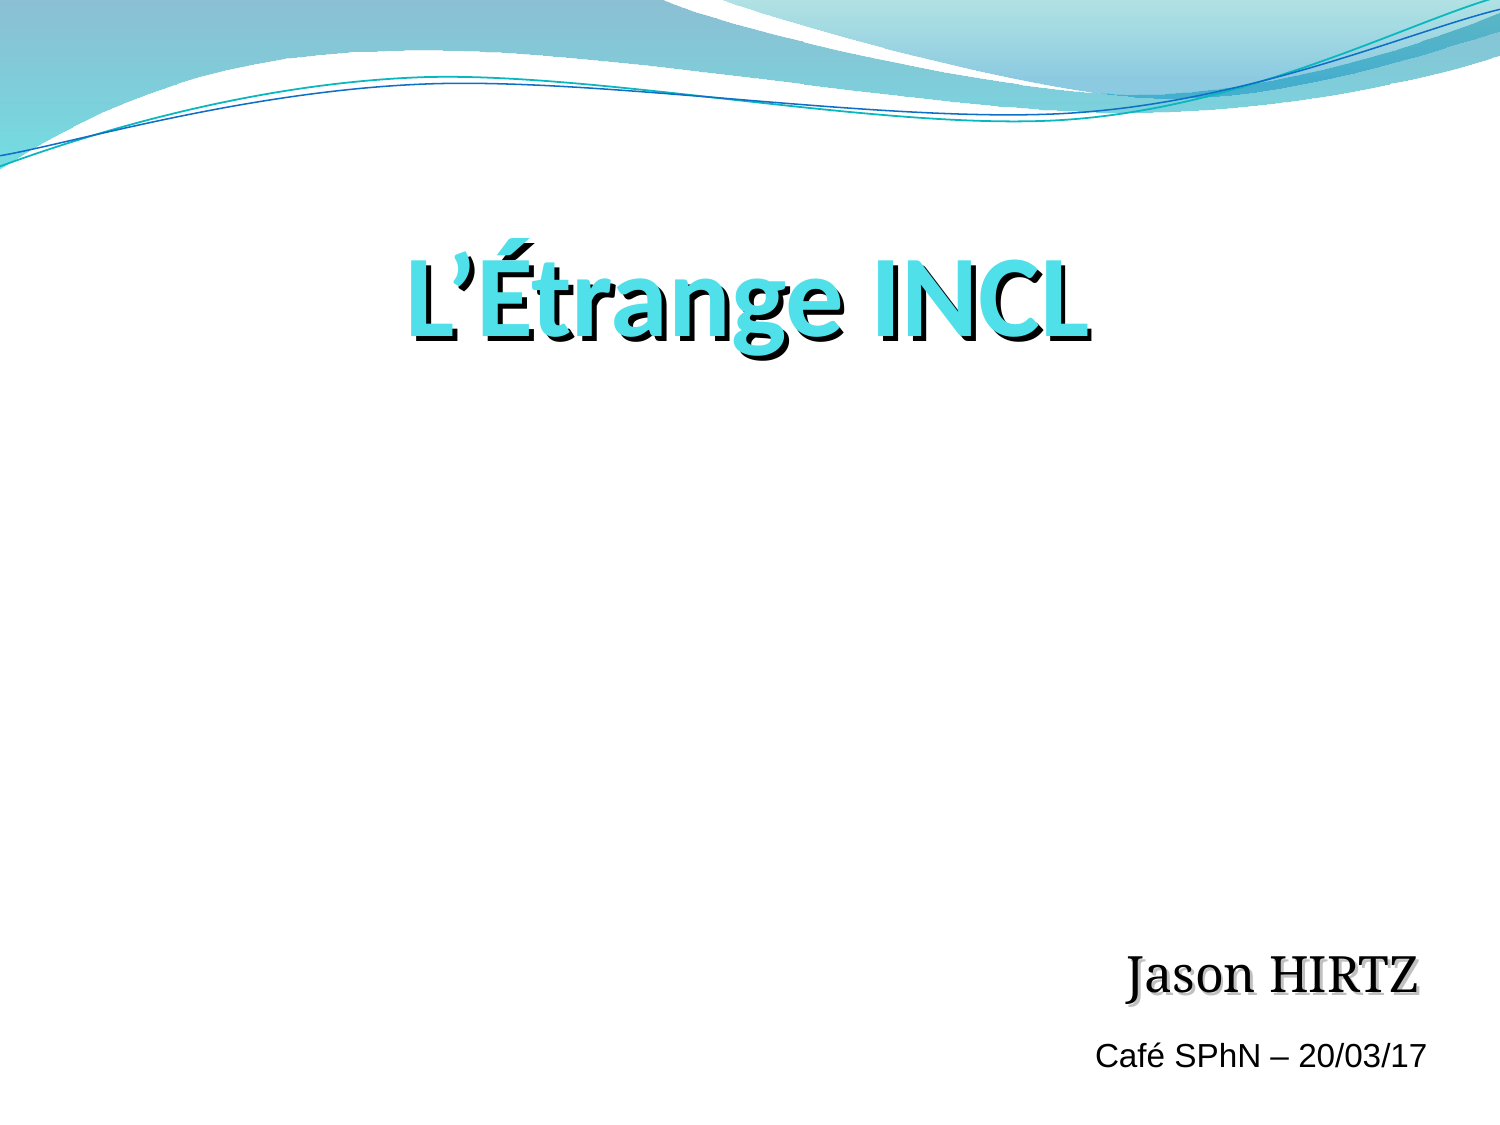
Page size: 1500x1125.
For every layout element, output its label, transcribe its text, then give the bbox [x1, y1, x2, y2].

title L’Étrange INCL [105, 195, 1393, 361]
text_box Café SPhN – 20/03/17 [1095, 1017, 1471, 1096]
text_box Jason HIRTZ [1112, 935, 1443, 1011]
